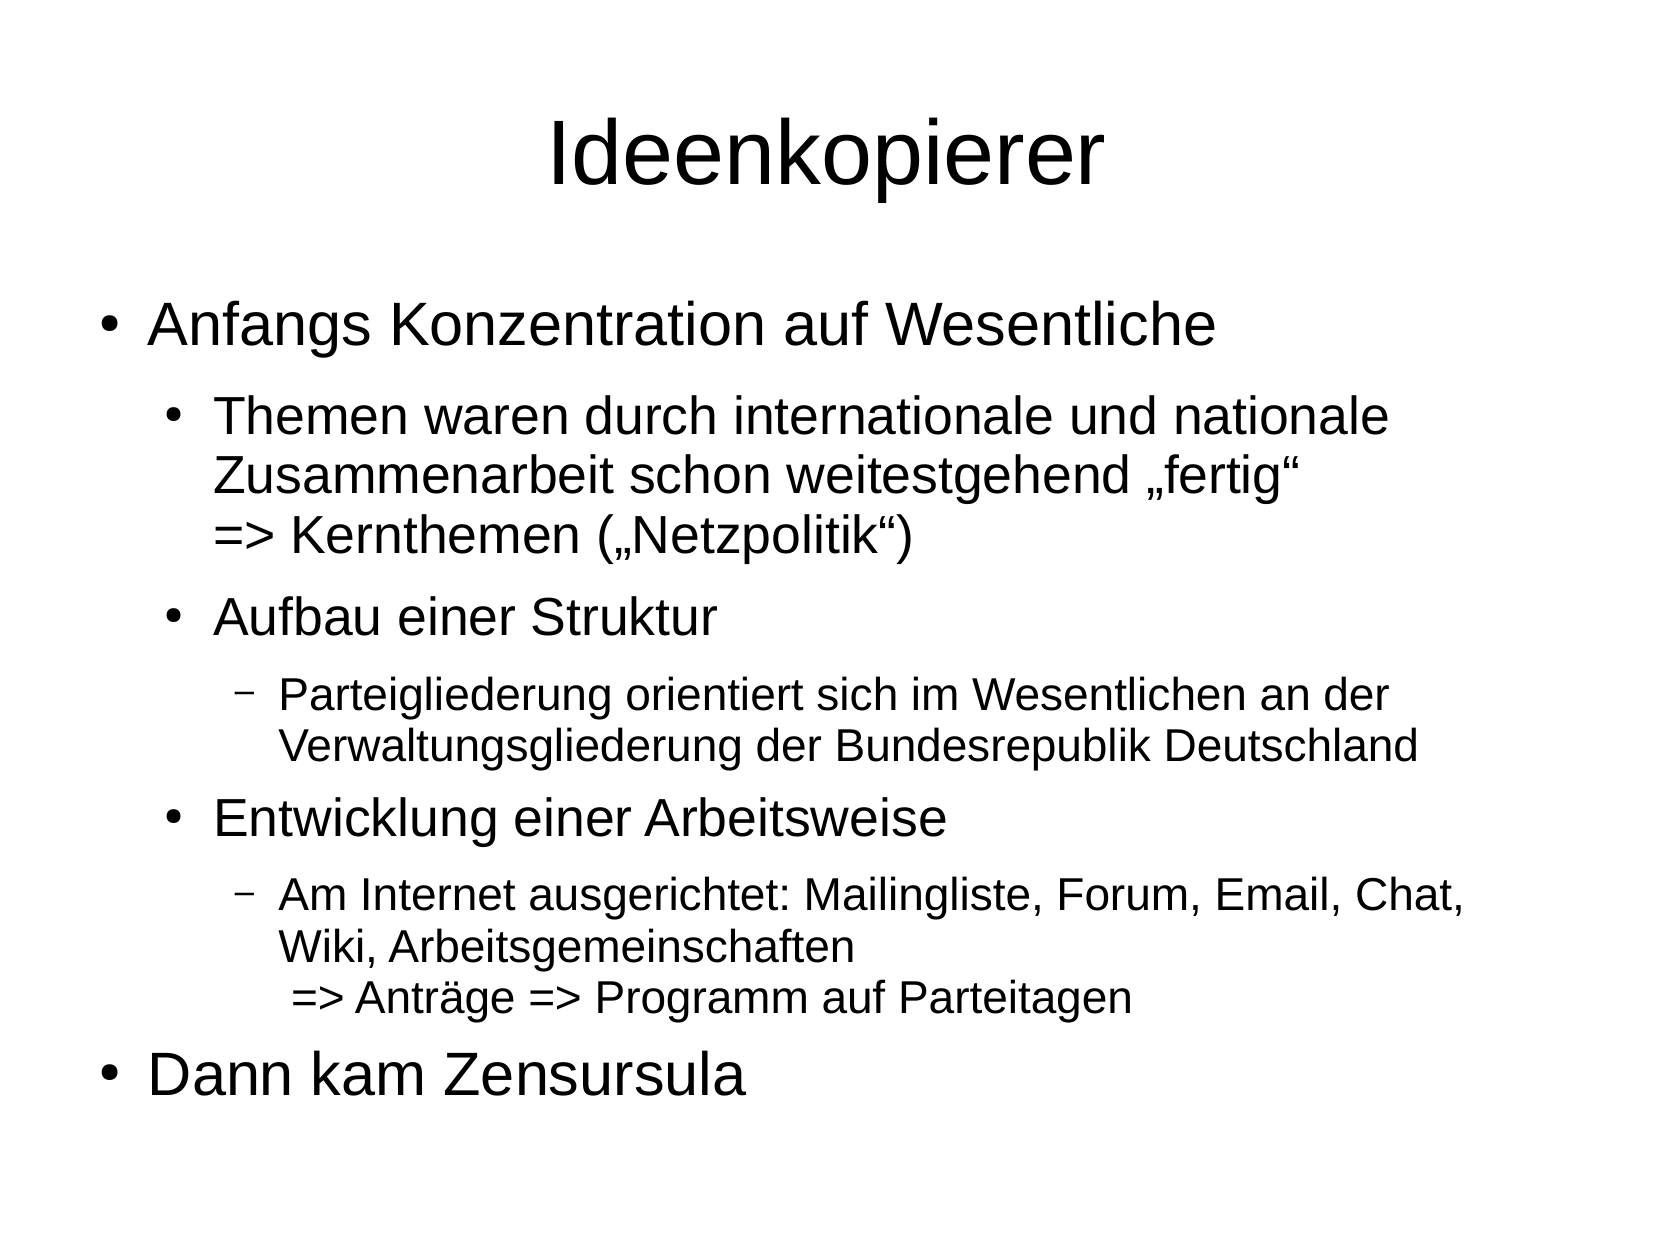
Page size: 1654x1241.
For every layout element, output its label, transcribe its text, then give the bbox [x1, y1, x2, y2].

title Ideenkopierer [82, 49, 1571, 257]
list Anfangs Konzentration auf Wesentliche Themen waren durch internationale und nationale Zusammenarbeit schon weitestgehend „fertig“ => Kernthemen („Netzpolitik“) Aufbau einer Struktur Parteigliederung orientiert sich im Wesentlichen an der Verwaltungsgliederung der Bundesrepublik Deutschland Entwicklung einer Arbeitsweise Am Internet ausgerichtet: Mailingliste, Forum, Email, Chat, Wiki, Arbeitsgemeinschaften => Anträge => Programm auf Parteitagen Dann kam Zensursula [82, 290, 1571, 1109]
